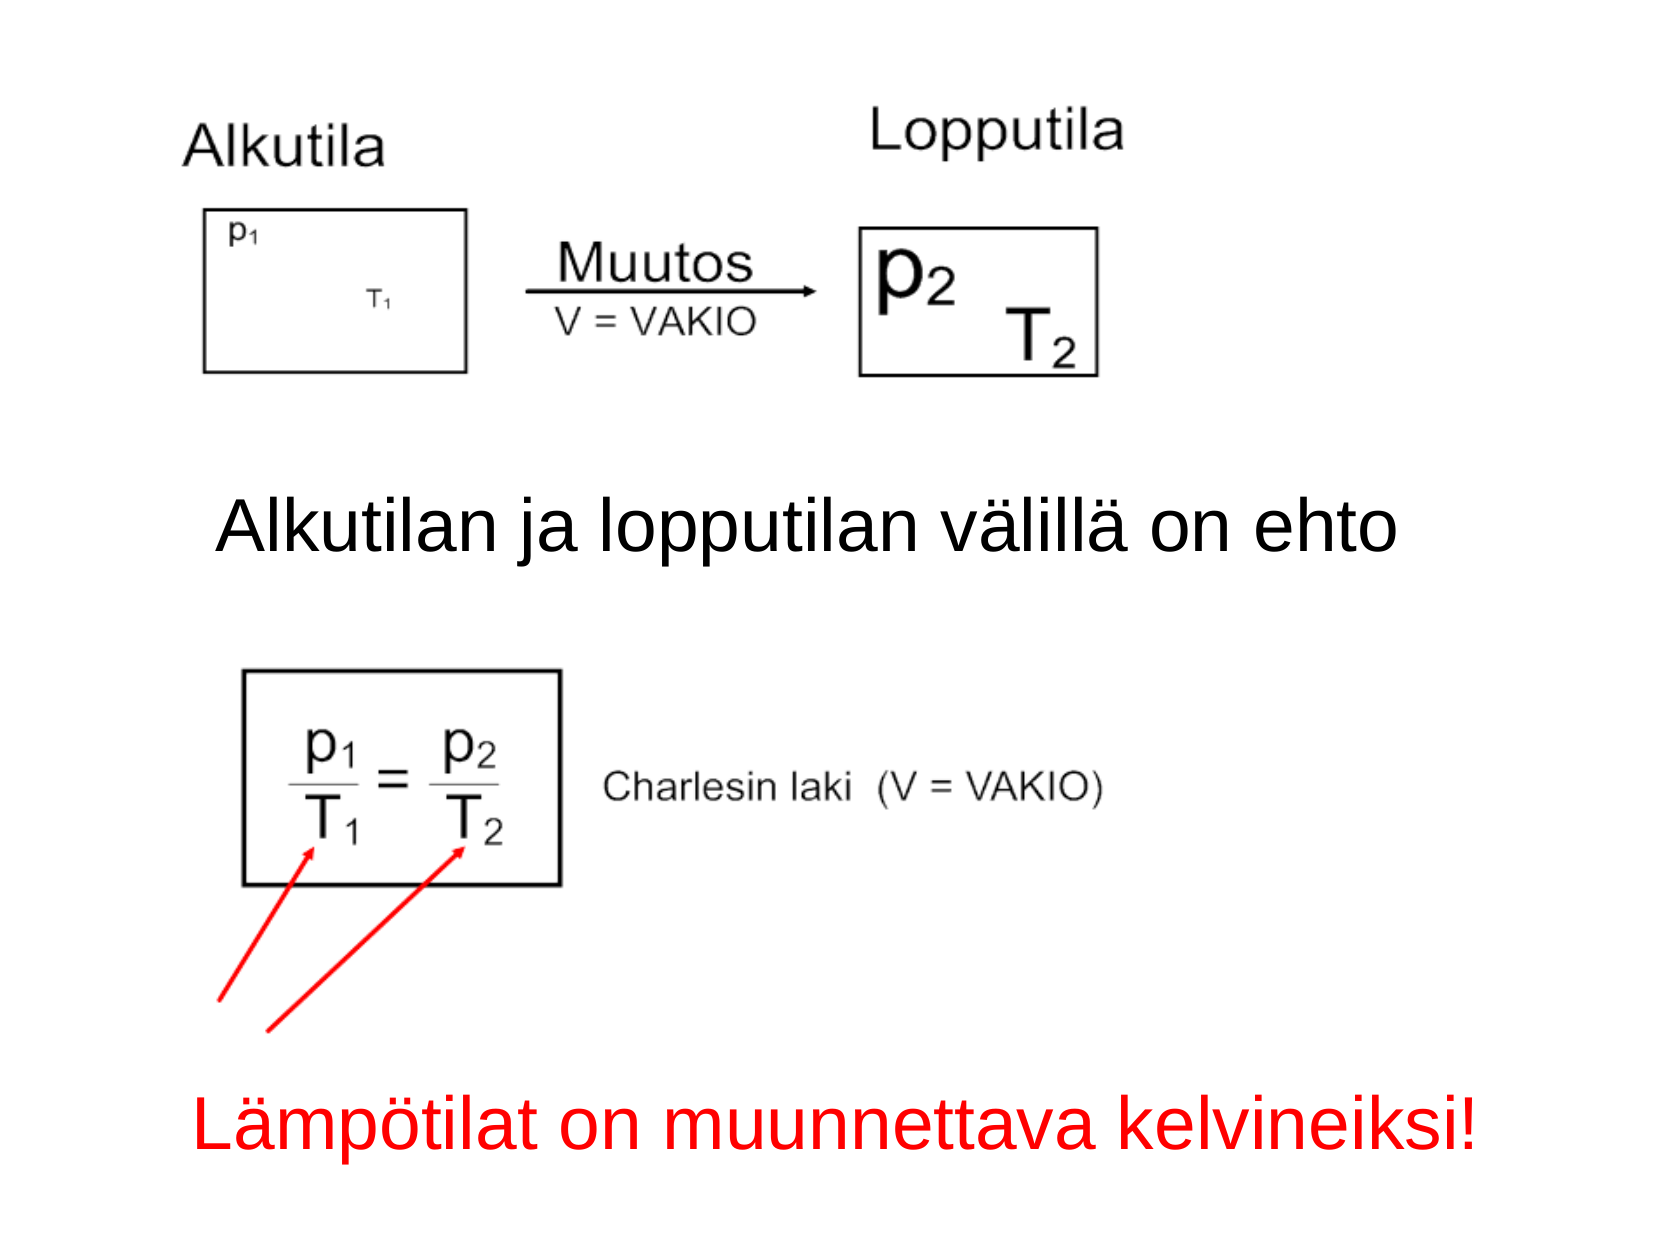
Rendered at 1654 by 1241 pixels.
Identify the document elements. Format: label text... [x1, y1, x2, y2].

text_box Lämpötilat on muunnettava kelvineiksi! [177, 1070, 1496, 1170]
text_box Alkutilan ja lopputilan välillä on ehto [200, 472, 1416, 572]
picture [129, 58, 1180, 426]
picture [170, 619, 1190, 1062]
